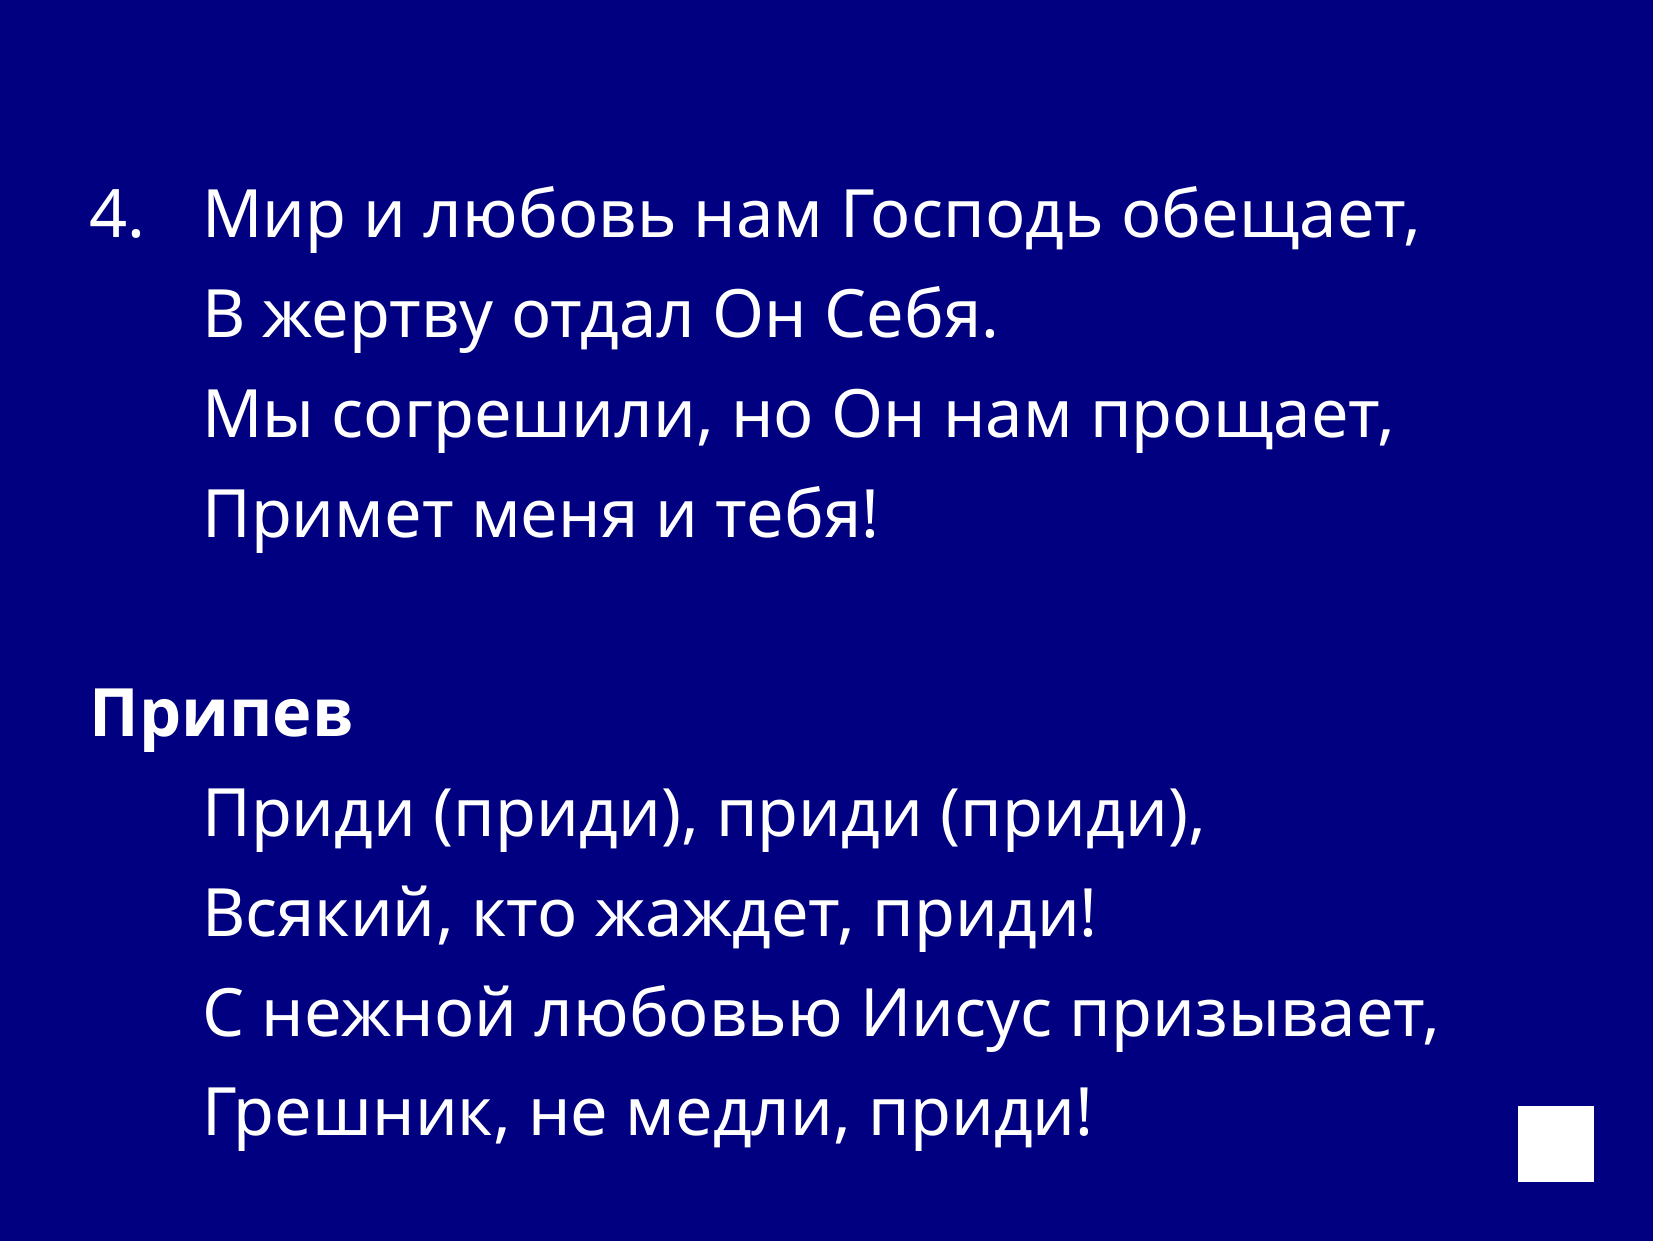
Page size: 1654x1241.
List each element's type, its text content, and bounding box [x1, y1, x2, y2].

text_box 4. Мир и любовь нам Господь обещает, В жертву отдал Он Себя. Мы согрешили, но Он нам прощает, Примет меня и тебя! Припев Приди (приди), приди (приди), Всякий, кто жаждет, приди! С нежной любовью Иисус призывает, Грешник, не медли, приди! [75, 150, 1576, 1163]
text_box [1518, 1106, 1594, 1182]
